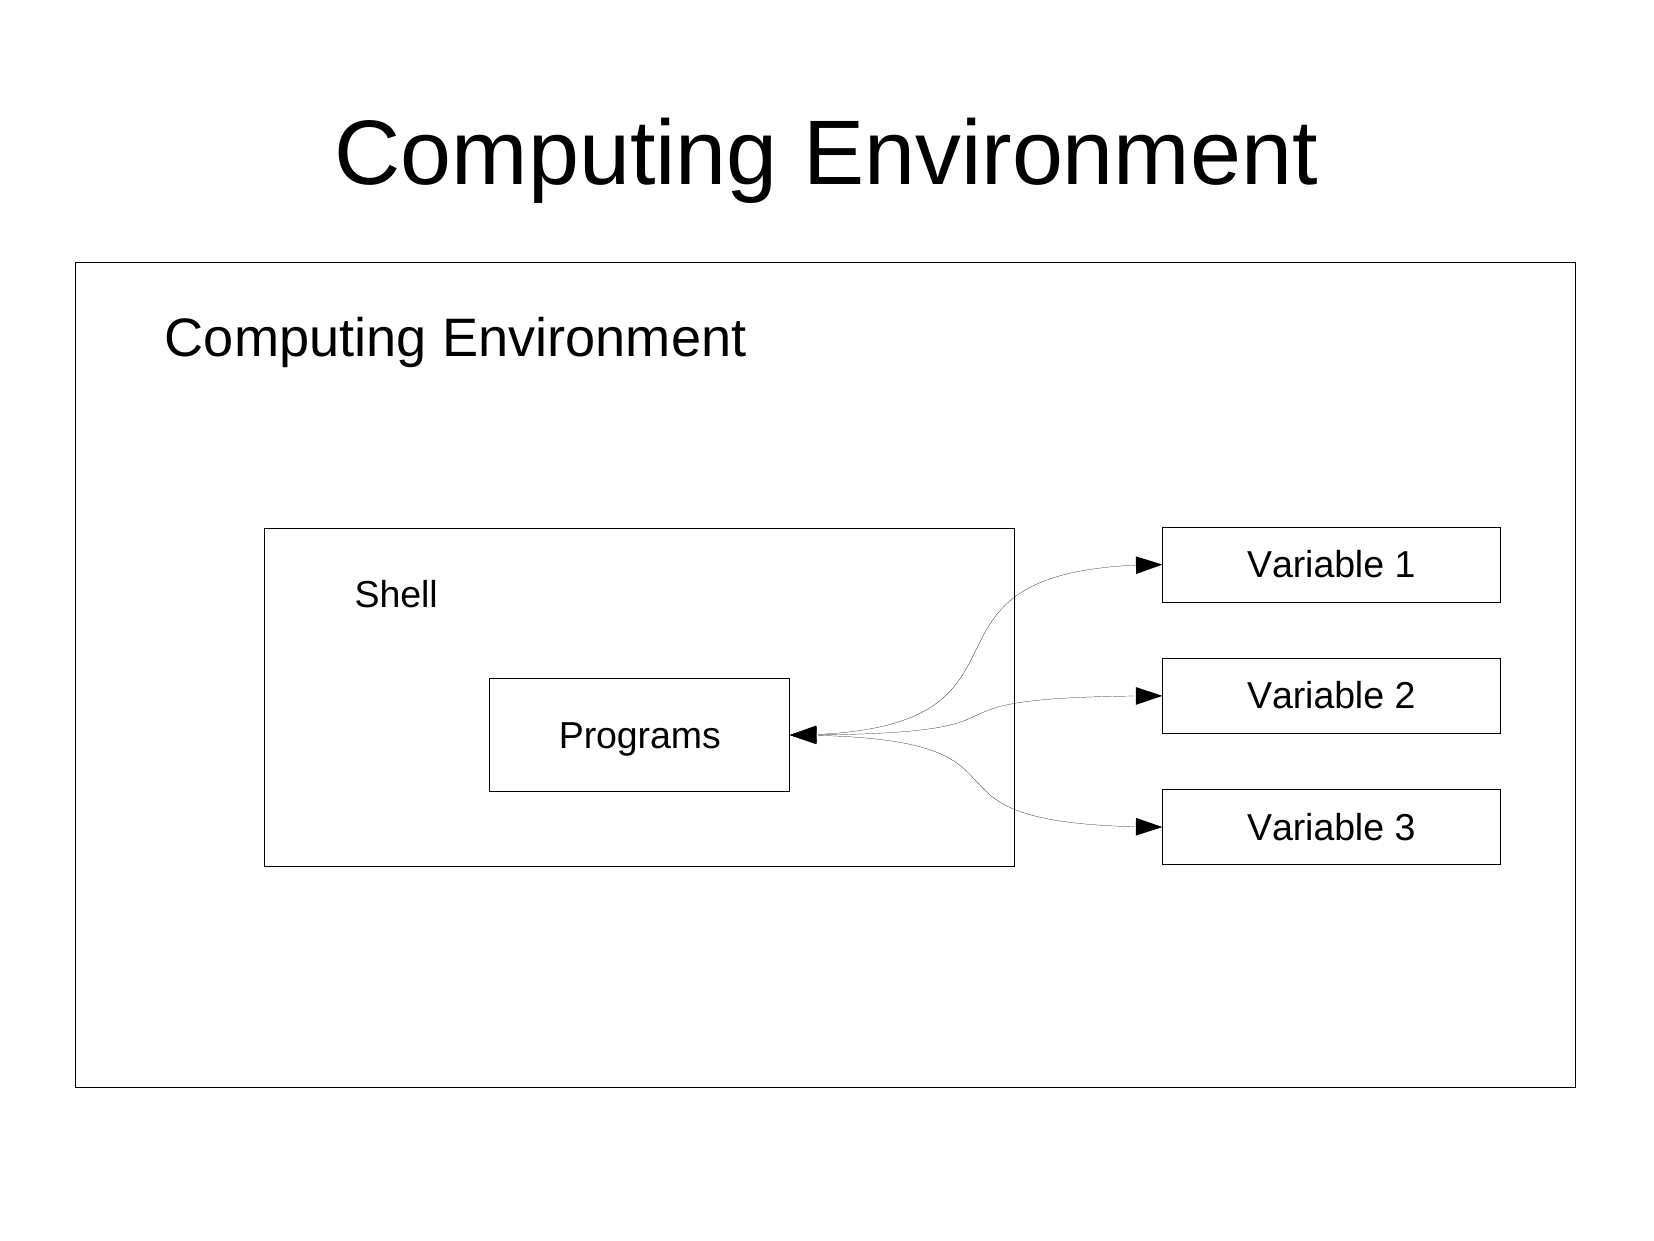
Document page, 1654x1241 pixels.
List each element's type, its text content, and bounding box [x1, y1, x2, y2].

text_box Variable 1 [1162, 527, 1501, 603]
text_box Variable 2 [1162, 658, 1501, 734]
title Computing Environment [82, 49, 1571, 257]
text_box Variable 3 [1162, 789, 1501, 865]
text_box Shell [339, 566, 978, 624]
text_box Programs [489, 678, 790, 792]
text_box Computing Environment [150, 300, 826, 376]
